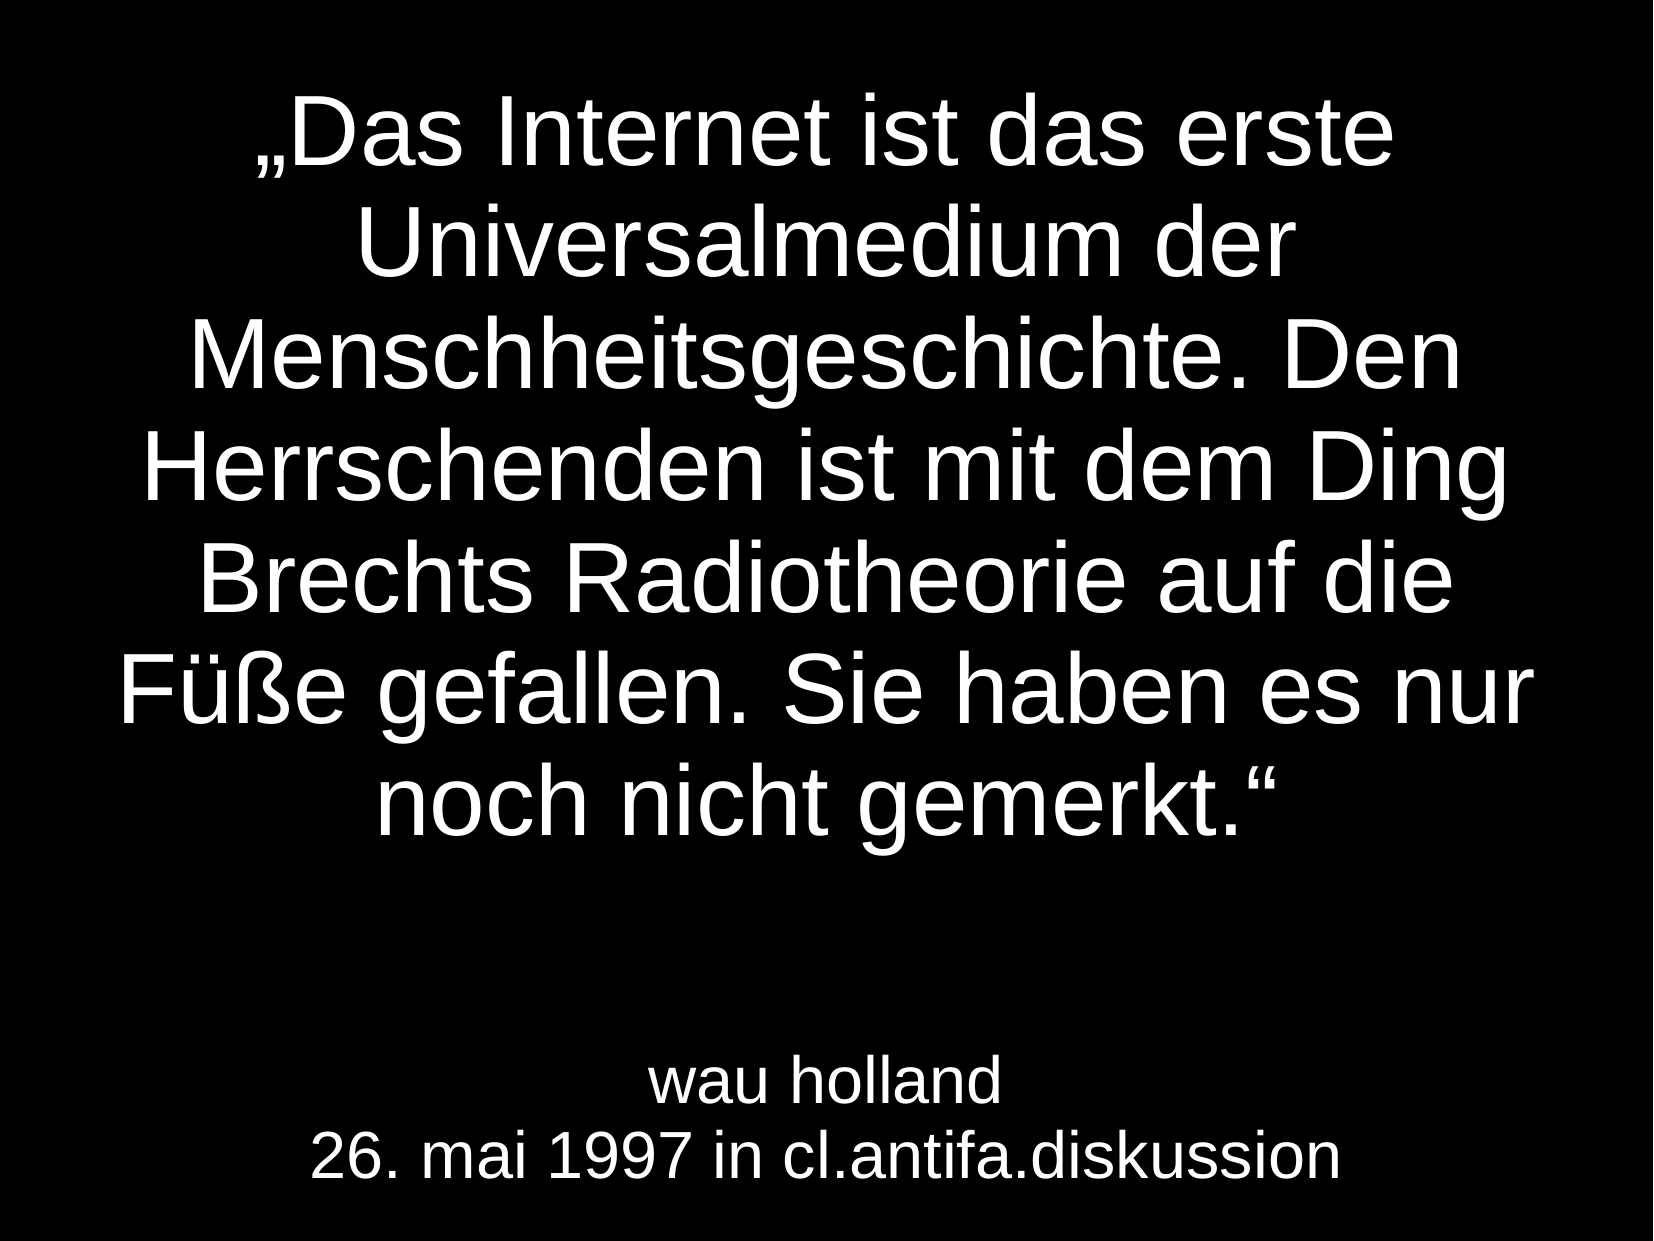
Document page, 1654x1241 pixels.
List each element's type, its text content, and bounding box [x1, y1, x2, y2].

subtitle „Das Internet ist das erste Universalmedium der Menschheitsgeschichte. Den Herrschenden ist mit dem Ding Brechts Radiotheorie auf die Füße gefallen. Sie haben es nur noch nicht gemerkt.“ wau holland 26. mai 1997 in cl.antifa.diskussion [82, 74, 1571, 1193]
